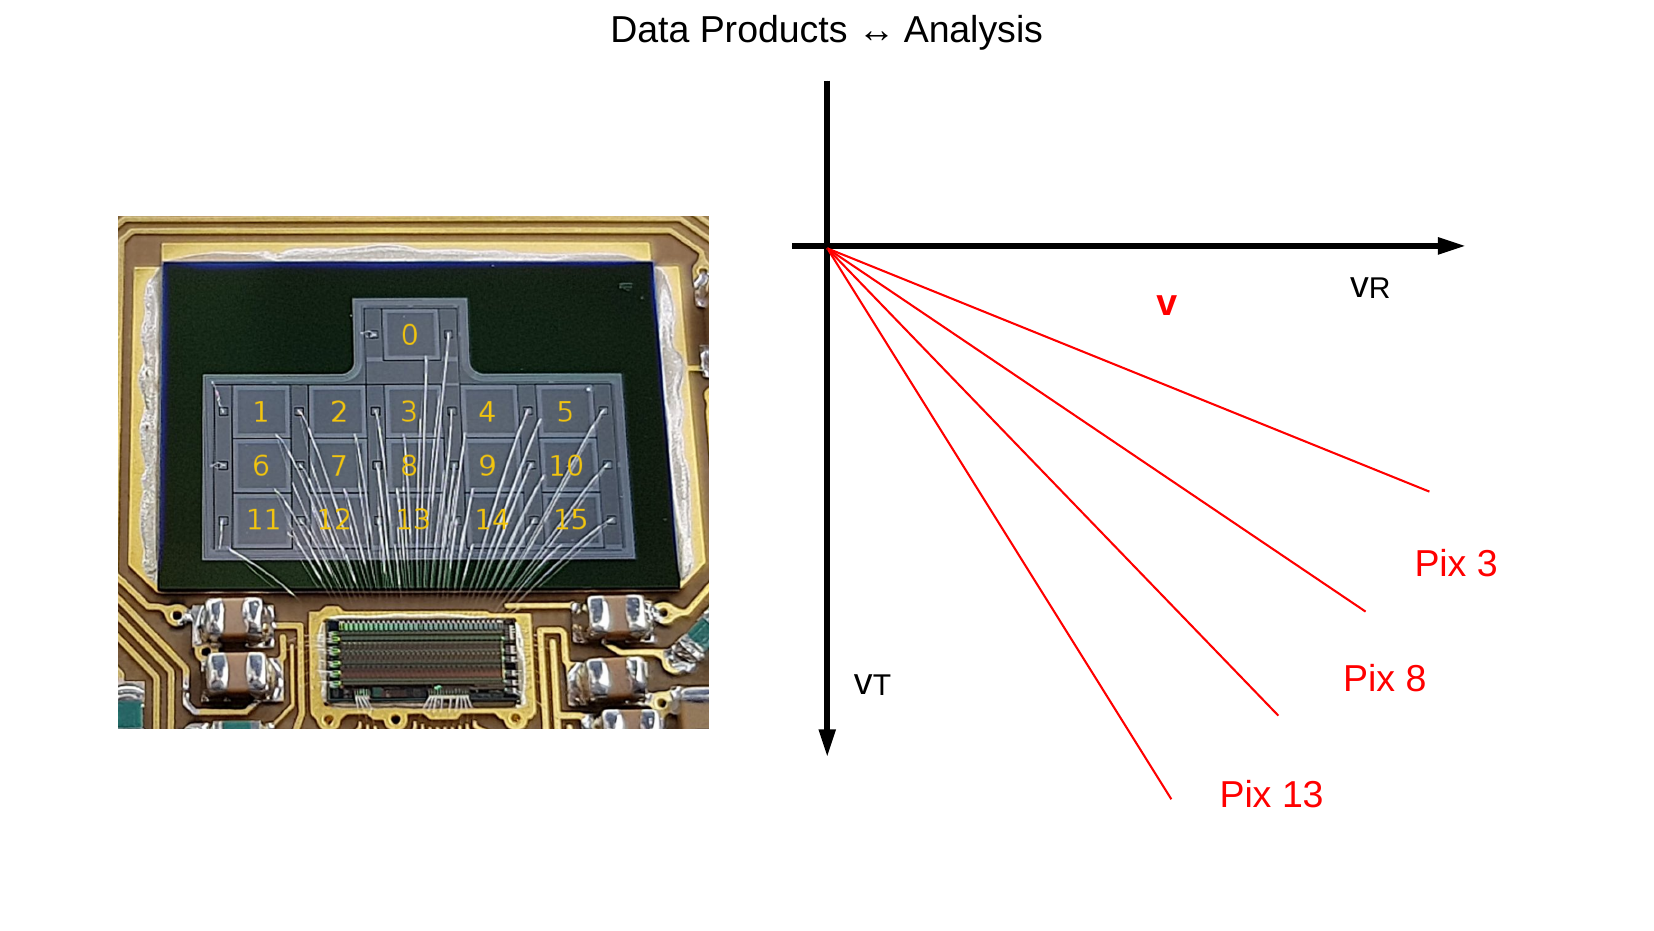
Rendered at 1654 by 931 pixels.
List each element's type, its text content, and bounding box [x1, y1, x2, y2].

text_box vT [839, 652, 906, 716]
text_box v [1141, 273, 1193, 331]
text_box Pix 3 [1399, 535, 1513, 593]
text_box Pix 8 [1328, 649, 1442, 707]
text_box vR [1335, 256, 1406, 319]
text_box Pix 13 [1204, 765, 1347, 865]
picture [118, 216, 709, 729]
text_box Data Products ↔ Analysis [595, 1, 1058, 58]
